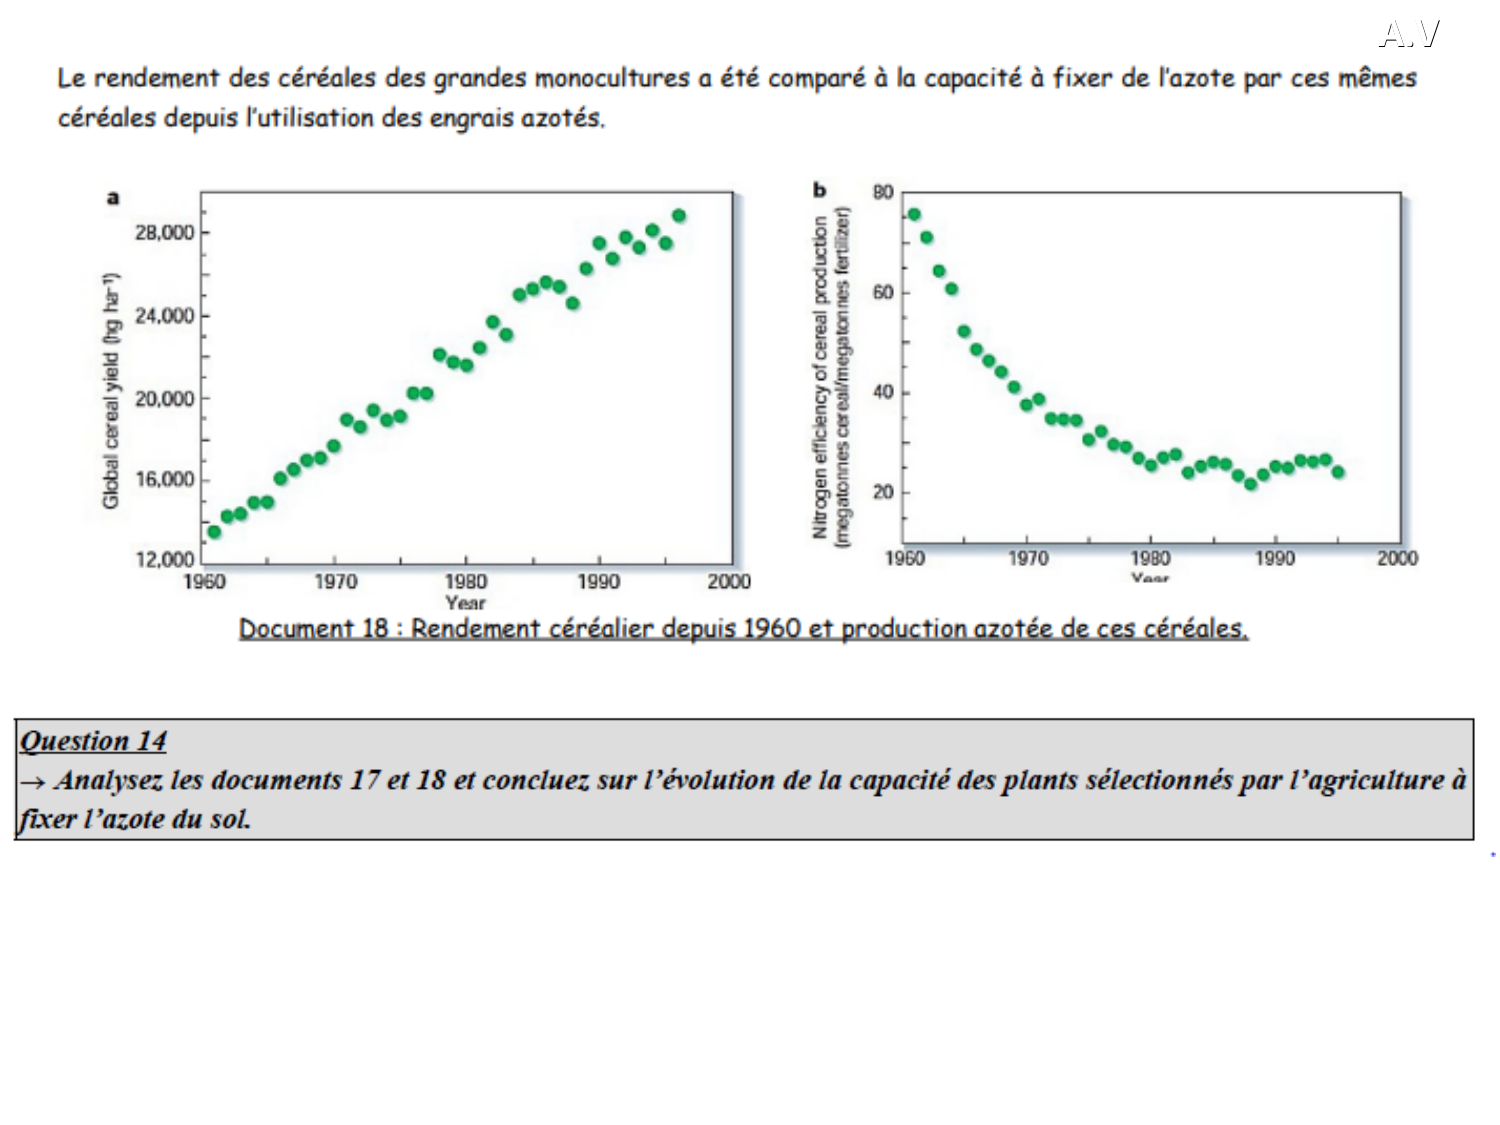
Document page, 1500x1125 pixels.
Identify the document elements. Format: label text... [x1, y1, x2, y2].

text_box A.V [1384, 41, 1398, 47]
text_box A.V [1363, 1, 1488, 63]
picture [24, 47, 1453, 674]
picture [0, 708, 1496, 857]
